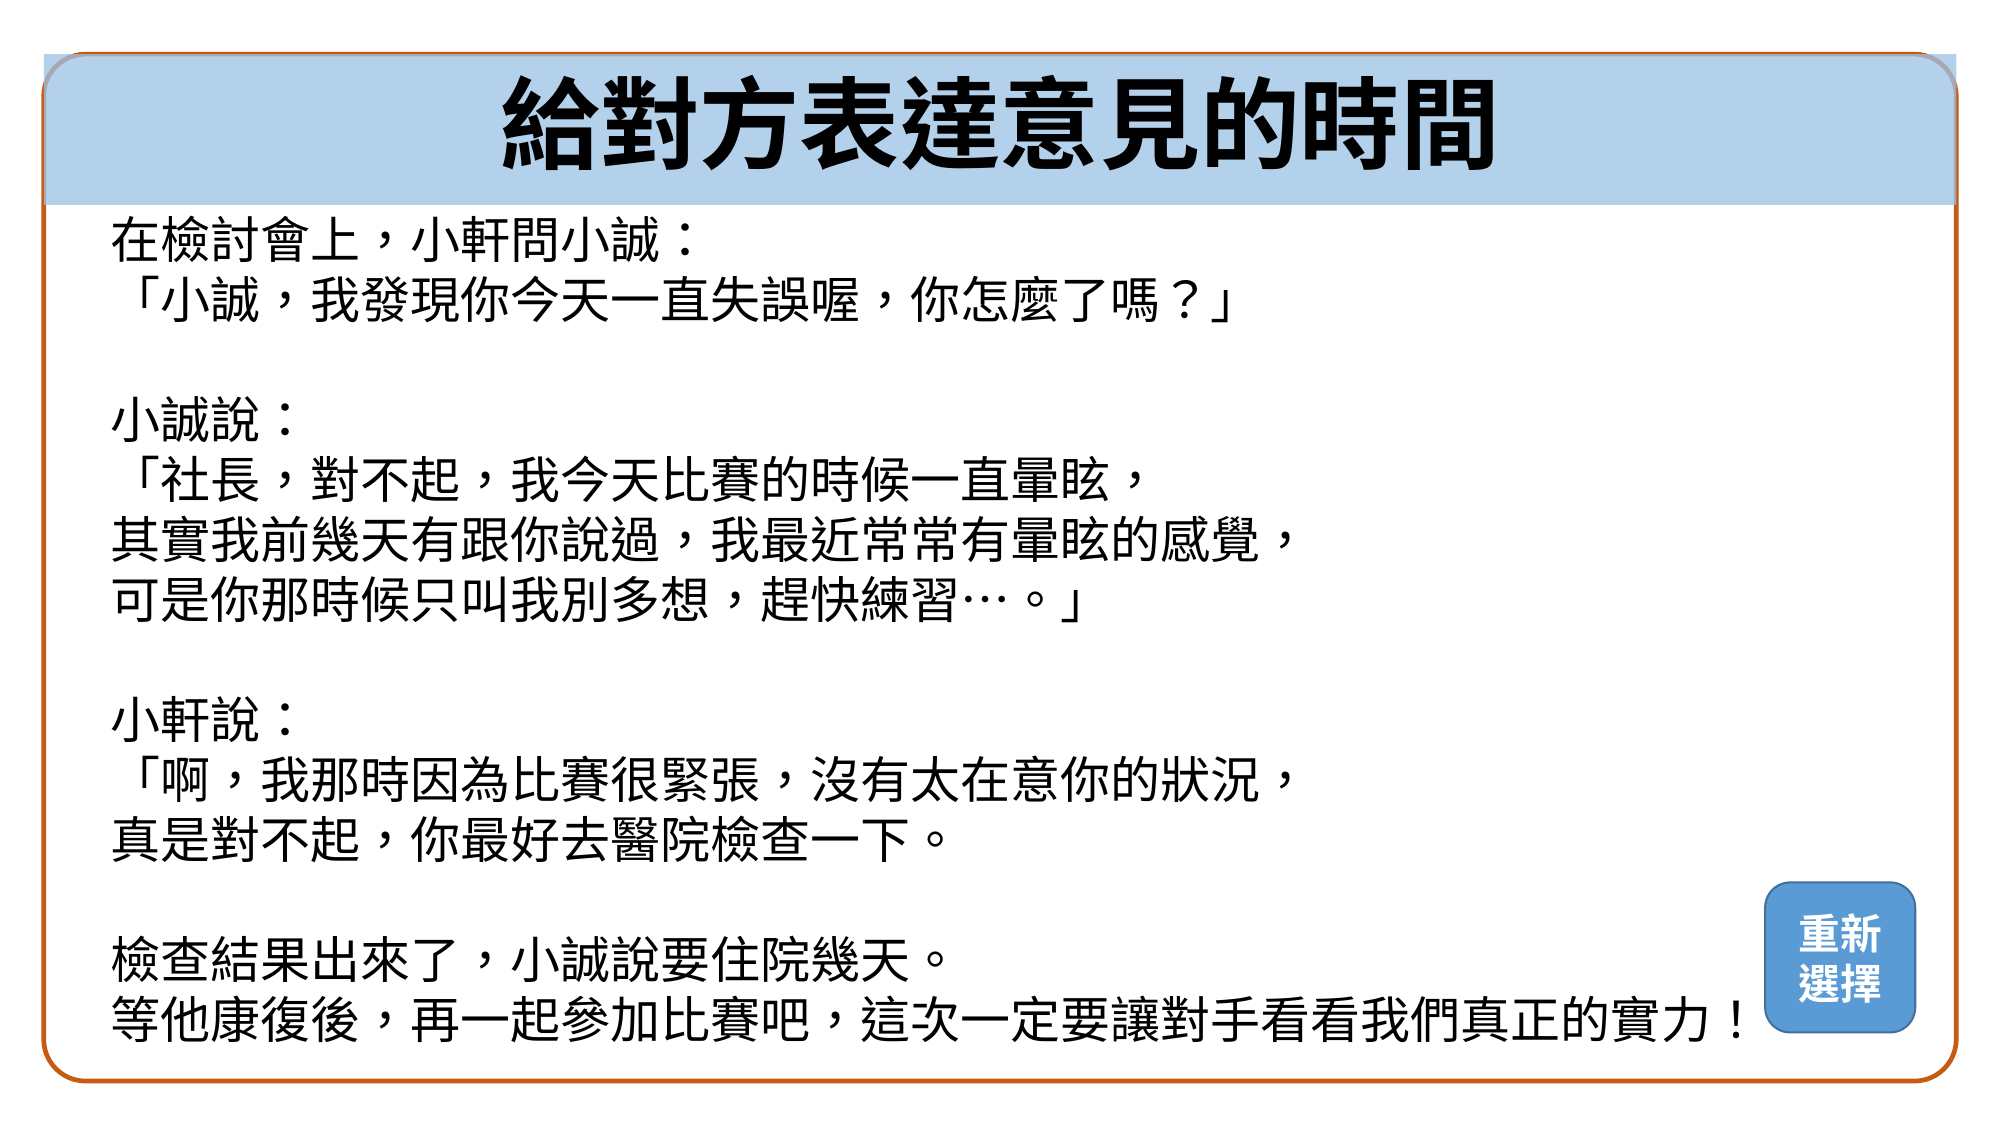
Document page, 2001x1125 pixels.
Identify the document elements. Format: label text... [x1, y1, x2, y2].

text_box 給對方表達意見的時間 [43, 54, 1957, 205]
text_box 重新選擇 [1765, 882, 1916, 1033]
text_box 在檢討會上，小軒問小誠： 「小誠，我發現你今天一直失誤喔，你怎麼了嗎？」 小誠說： 「社長，對不起，我今天比賽的時候一直暈眩， 其實我前幾天有跟你說過，我最近常常有暈眩的感覺， 可是你那時候只叫我別多想，趕快練習…。」 小軒說： 「啊，我那時因為比賽很緊張，沒有太在意你的狀況， 真是對不起，你最好去醫院檢查一下。 檢查結果出來了，小誠說要住院幾天。 等他康復後，再一起參加比賽吧，這次一定要讓對手看看我們真正的實力！ [95, 201, 1765, 1056]
